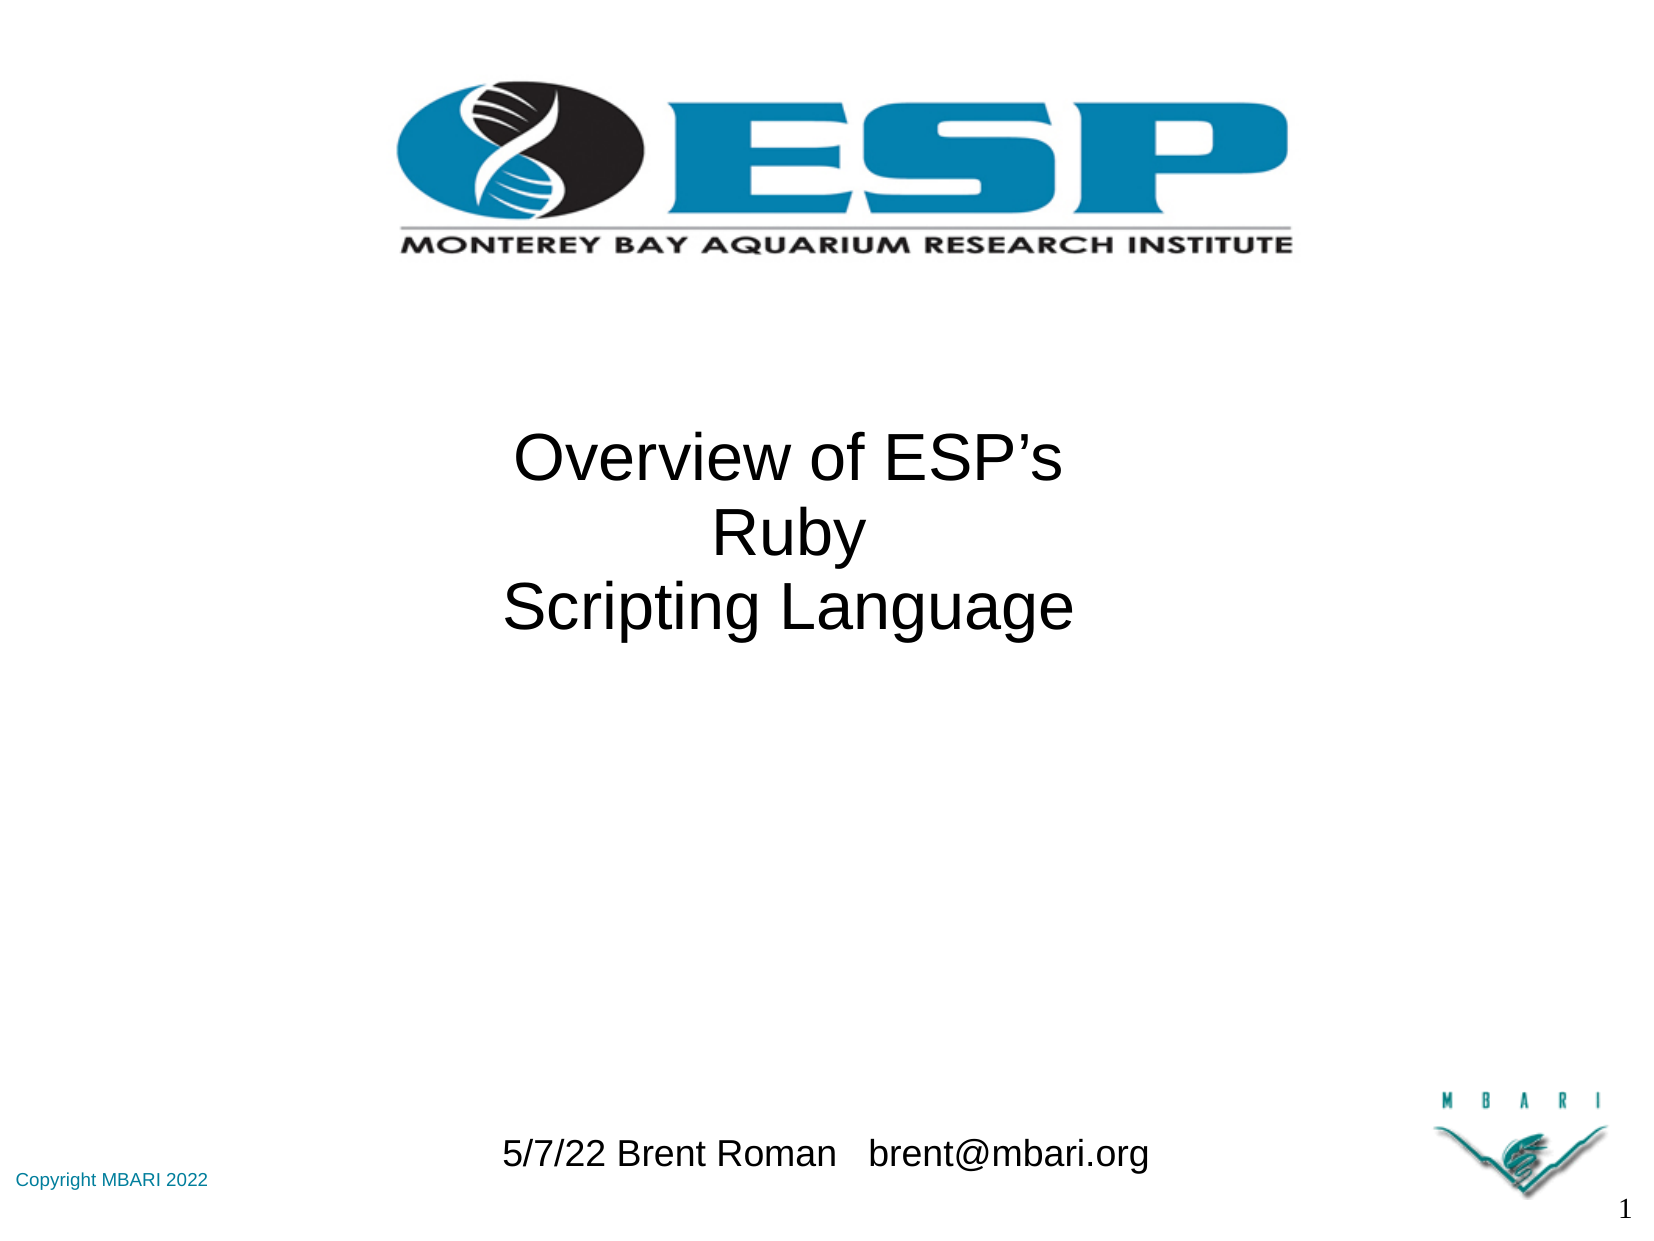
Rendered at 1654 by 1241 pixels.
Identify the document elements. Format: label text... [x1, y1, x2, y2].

text_box 5/7/22 Brent Roman brent@mbari.org [487, 1125, 1165, 1182]
text_box Overview of ESP’s Ruby Scripting Language [487, 412, 1126, 676]
picture [375, 74, 1313, 263]
picture [1426, 1091, 1613, 1200]
